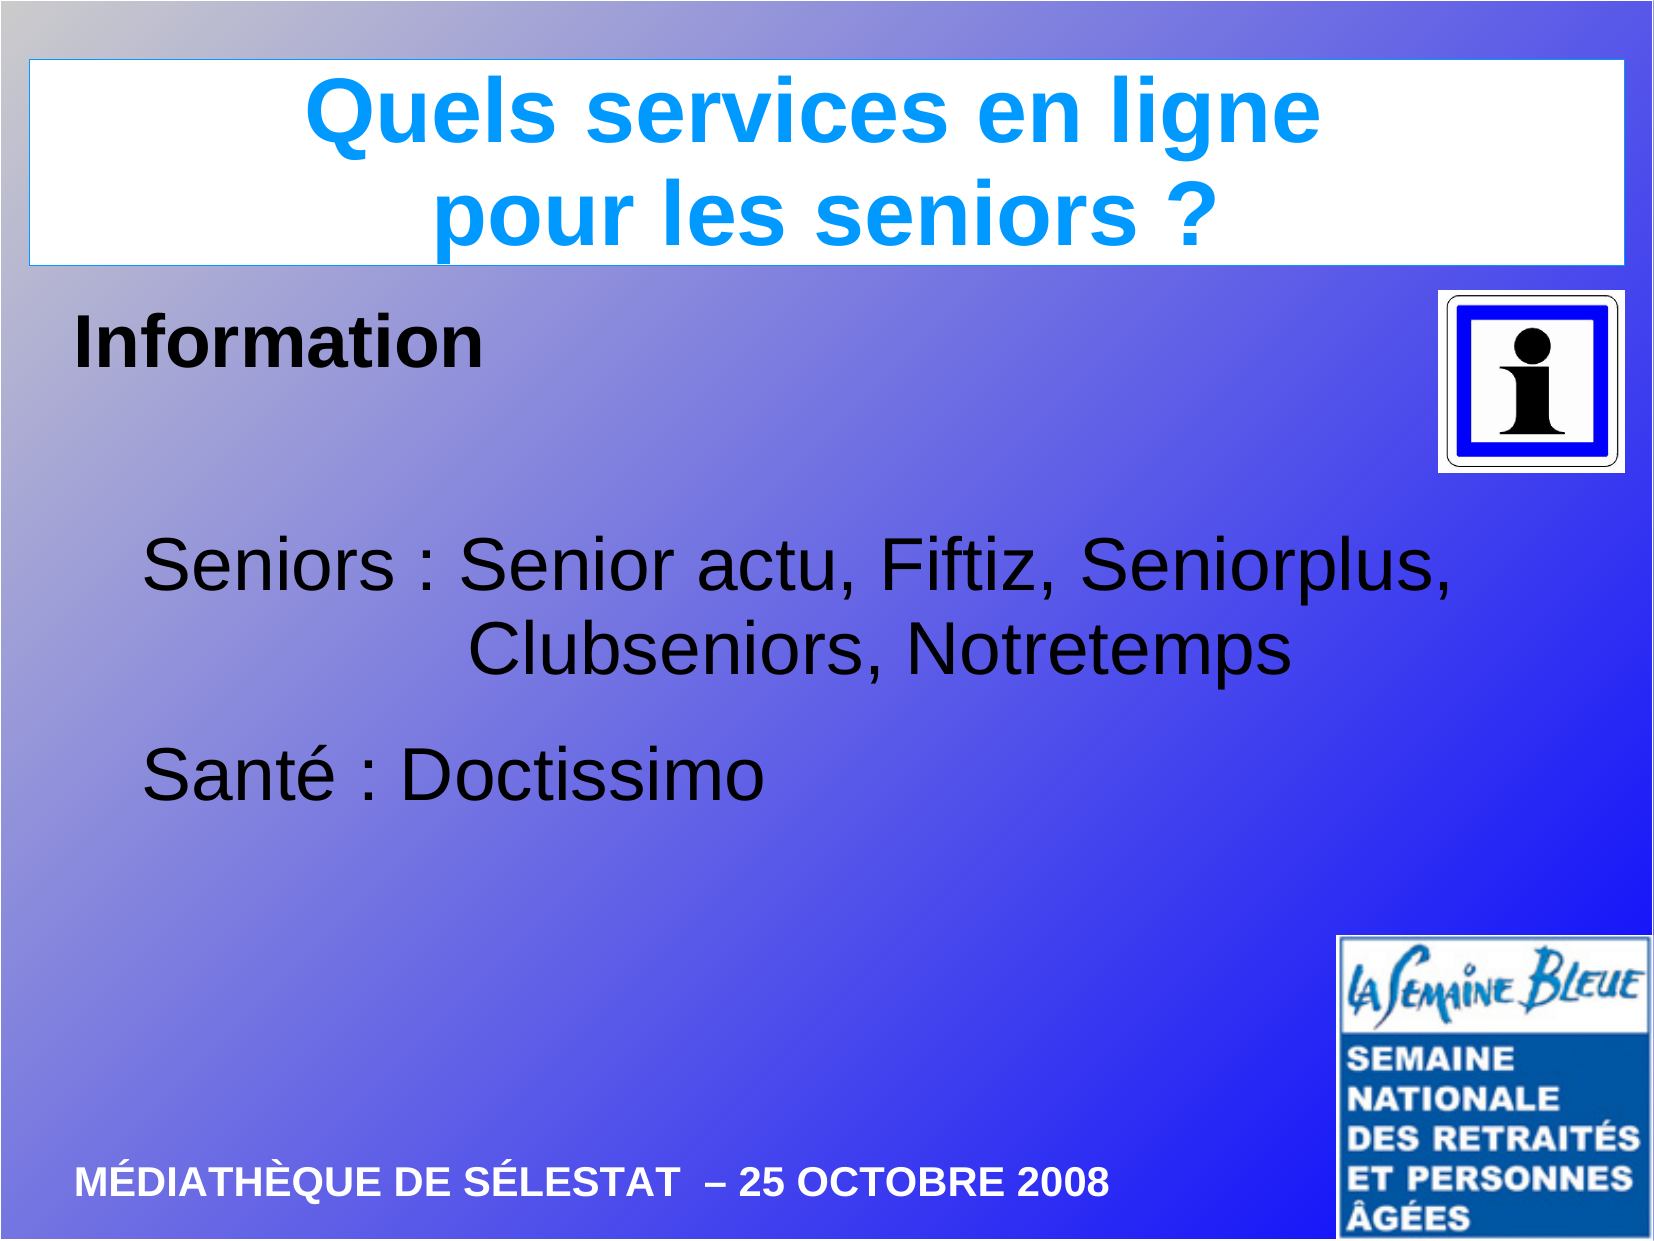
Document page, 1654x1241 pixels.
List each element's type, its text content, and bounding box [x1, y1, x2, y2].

subtitle Seniors : Senior actu, Fiftiz, Seniorplus, Clubseniors, Notretemps Santé : Doctissimo [118, 413, 1571, 927]
text_box MÉDIATHÈQUE DE SÉLESTAT – 25 OCTOBRE 2008 [59, 1151, 1329, 1214]
text_box Quels services en ligne pour les seniors ? [29, 59, 1625, 266]
text_box [0, 0, 1654, 1241]
picture [1336, 935, 1654, 1241]
picture [1438, 290, 1625, 473]
text_box Information [59, 292, 975, 392]
